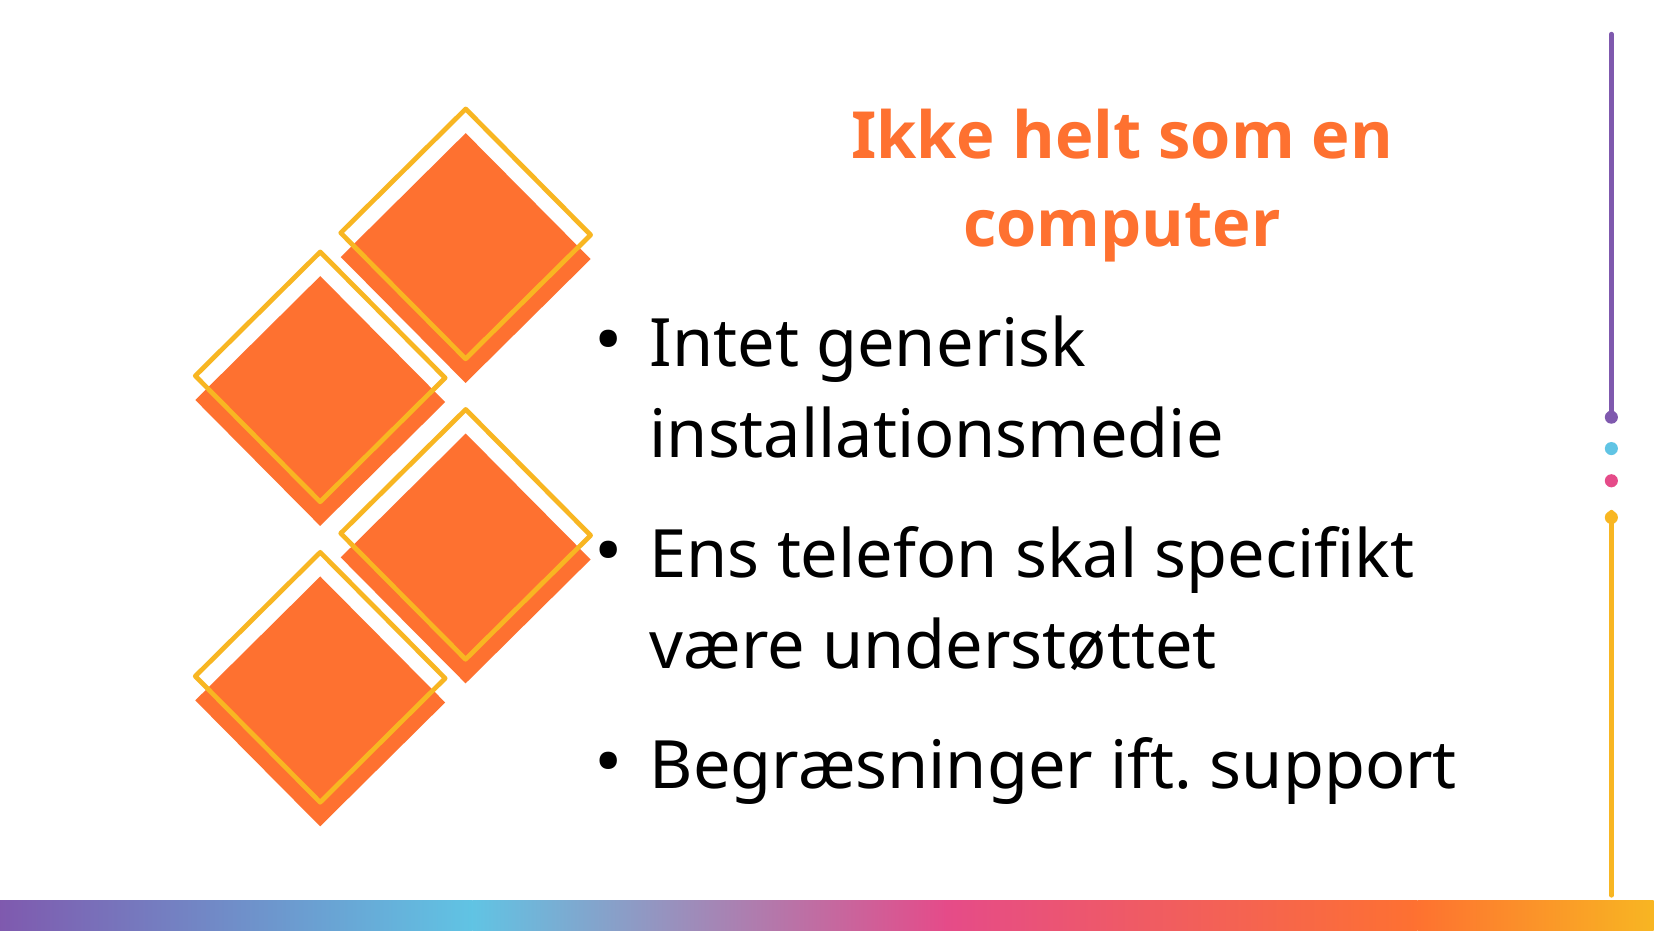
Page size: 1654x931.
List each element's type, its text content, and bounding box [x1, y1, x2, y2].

title Ikke helt som en computer [767, 88, 1477, 266]
list Intet generisk installationsmedie Ens telefon skal specifikt være understøttet Begræsninger ift. support [578, 295, 1565, 827]
